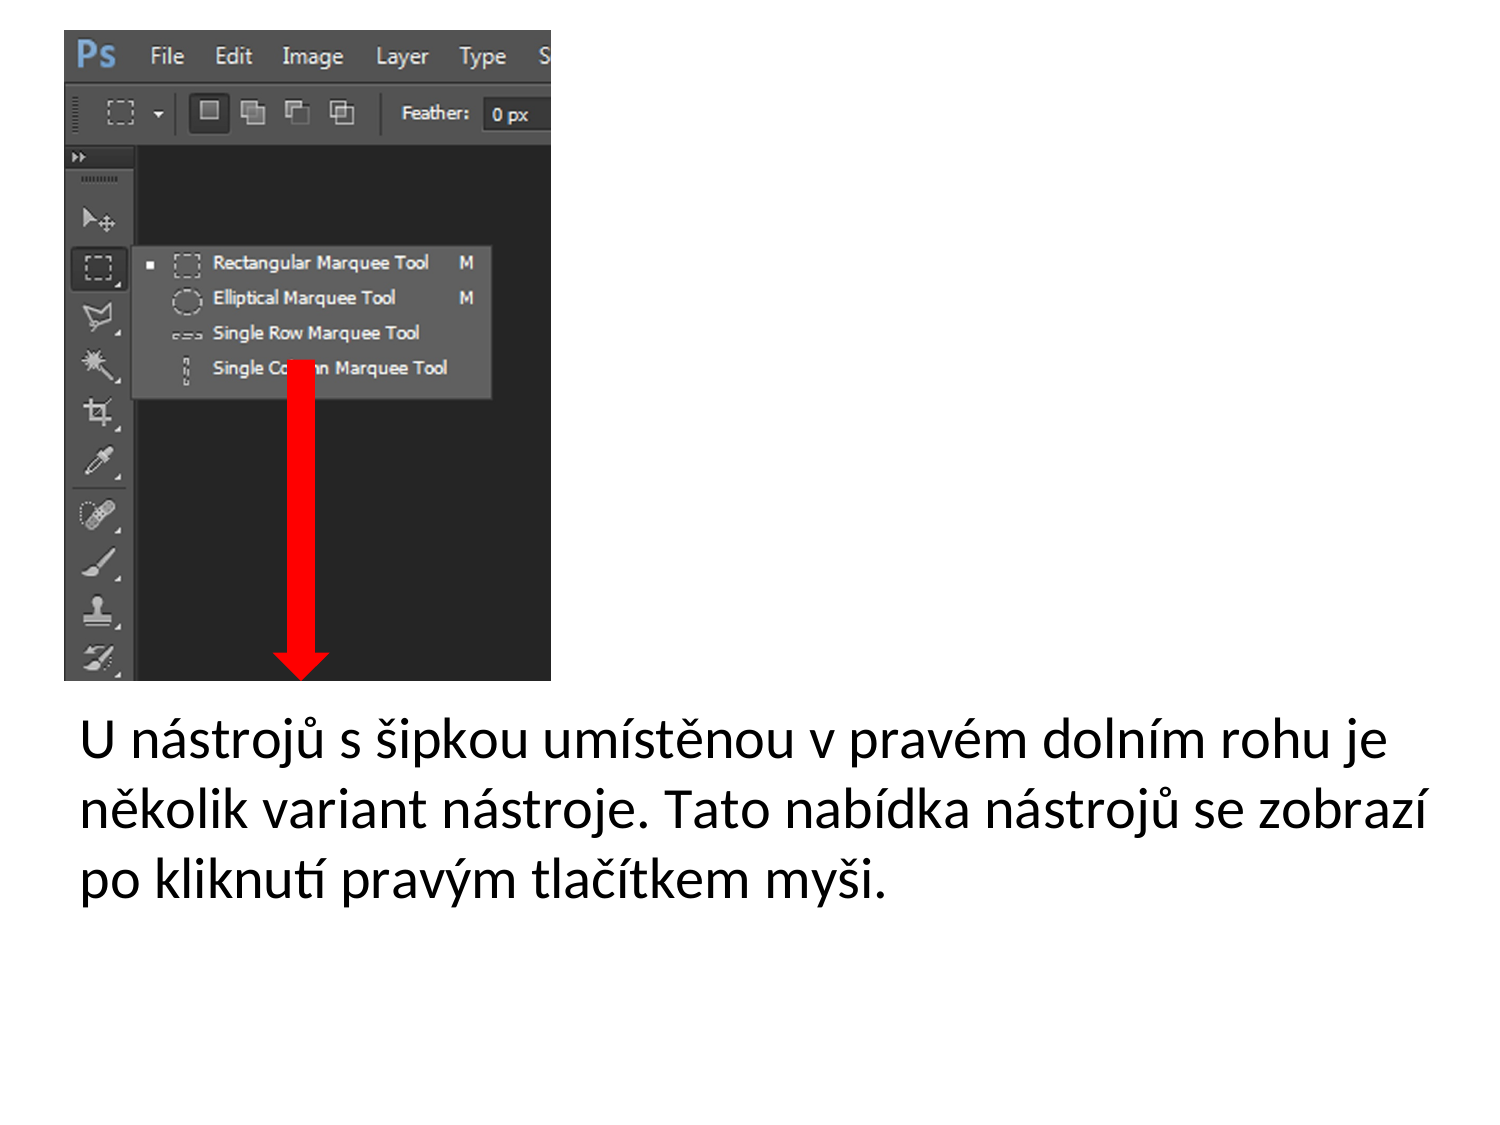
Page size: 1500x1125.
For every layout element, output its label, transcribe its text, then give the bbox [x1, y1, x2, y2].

picture [64, 30, 551, 681]
text_box U nástrojů s šipkou umístěnou v pravém dolním rohu je několik variant nástroje. Tato nabídka nástrojů se zobrazí po kliknutí pravým tlačítkem myši. [64, 692, 1447, 918]
text_box [277, 361, 325, 679]
